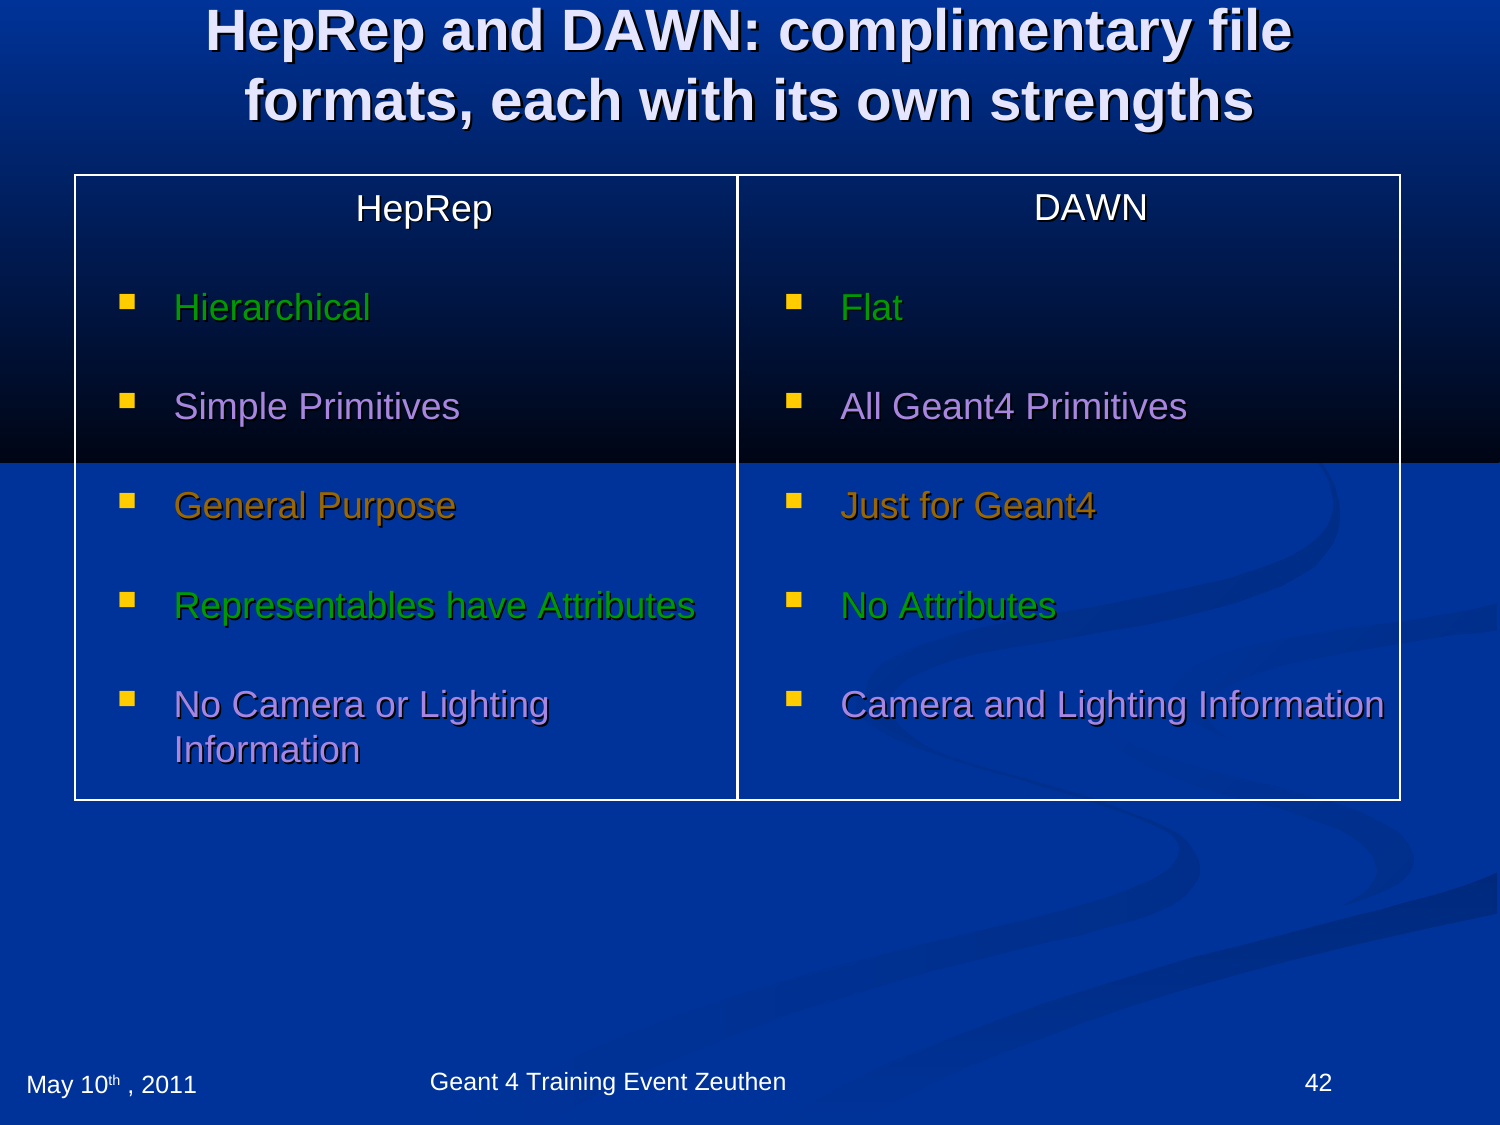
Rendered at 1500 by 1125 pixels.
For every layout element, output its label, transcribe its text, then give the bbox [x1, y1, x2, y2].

title HepRep and DAWN: complimentary file formats, each with its own strengths [75, 0, 1426, 140]
list DAWN Flat All Geant4 Primitives Just for Geant4 No Attributes Camera and Lighting Information [769, 175, 1413, 856]
list HepRep Hierarchical Simple Primitives General Purpose Representables have Attributes No Camera or Lighting Information [739, 176, 746, 778]
list DAWN Flat All Geant4 Primitives Just for Geant4 No Attributes Camera and Lighting Information [769, 176, 1399, 799]
list HepRep Hierarchical Simple Primitives General Purpose Representables have Attributes No Camera or Lighting Information [102, 176, 736, 778]
